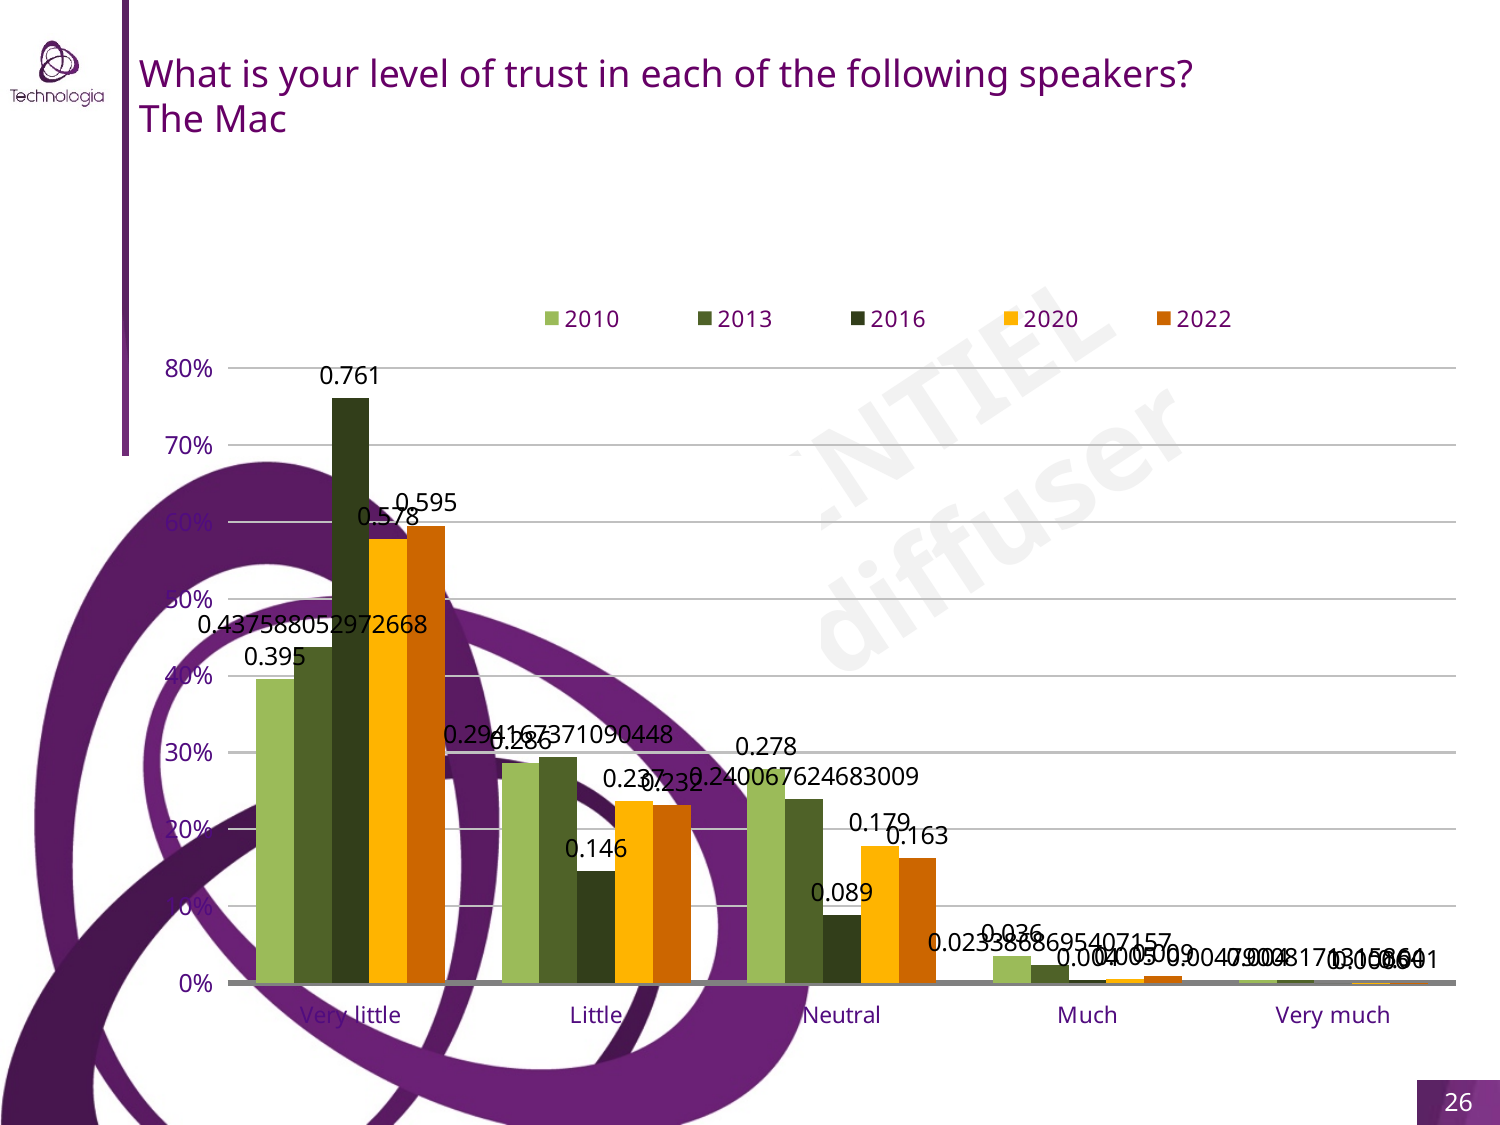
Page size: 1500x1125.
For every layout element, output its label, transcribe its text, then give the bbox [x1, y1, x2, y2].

picture [1417, 1080, 1500, 1125]
picture [0, 33, 113, 114]
picture [0, 0, 821, 1125]
chart [123, 215, 1460, 1083]
title What is your level of trust in each of the following speakers? The Mac [123, 42, 1282, 185]
